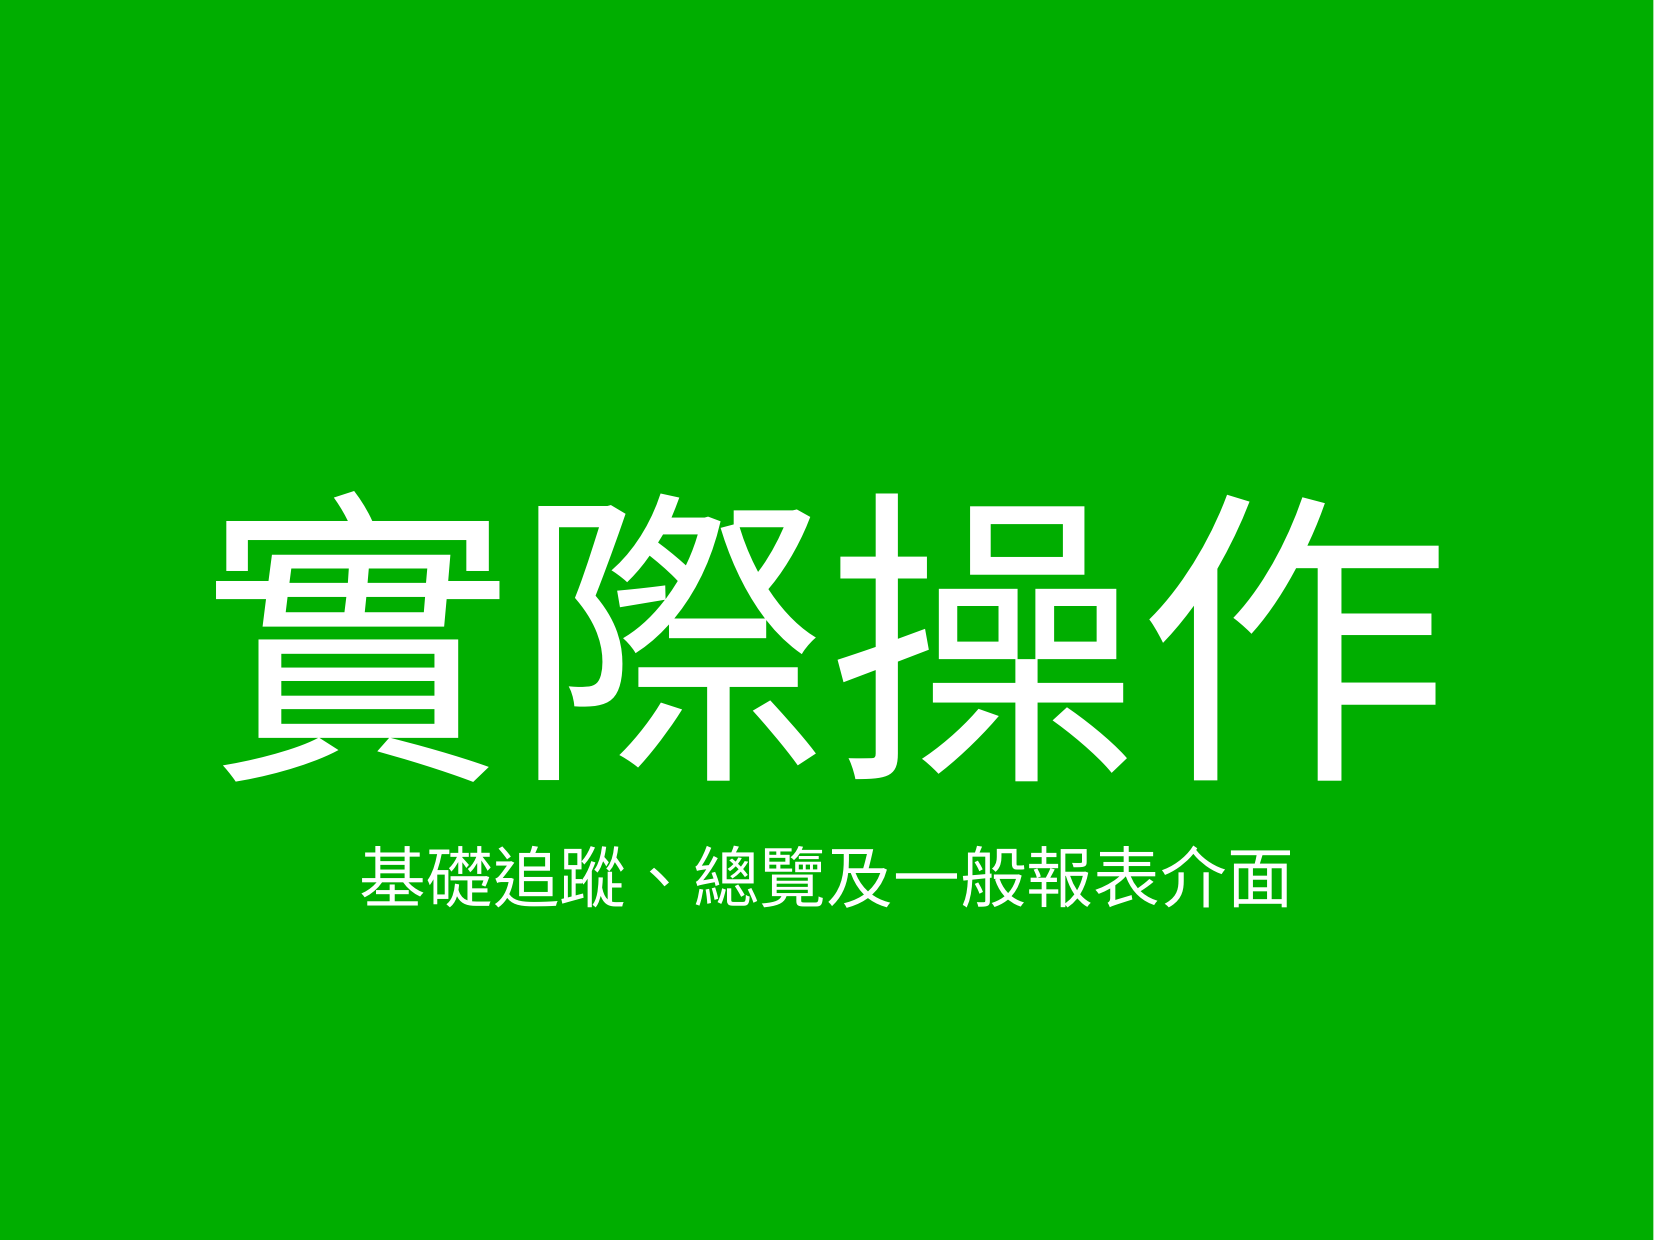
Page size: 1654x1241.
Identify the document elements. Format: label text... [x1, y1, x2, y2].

title 實際操作 [82, 415, 1571, 824]
list 基礎追蹤、總覽及一般報表介面 [82, 824, 1571, 1010]
